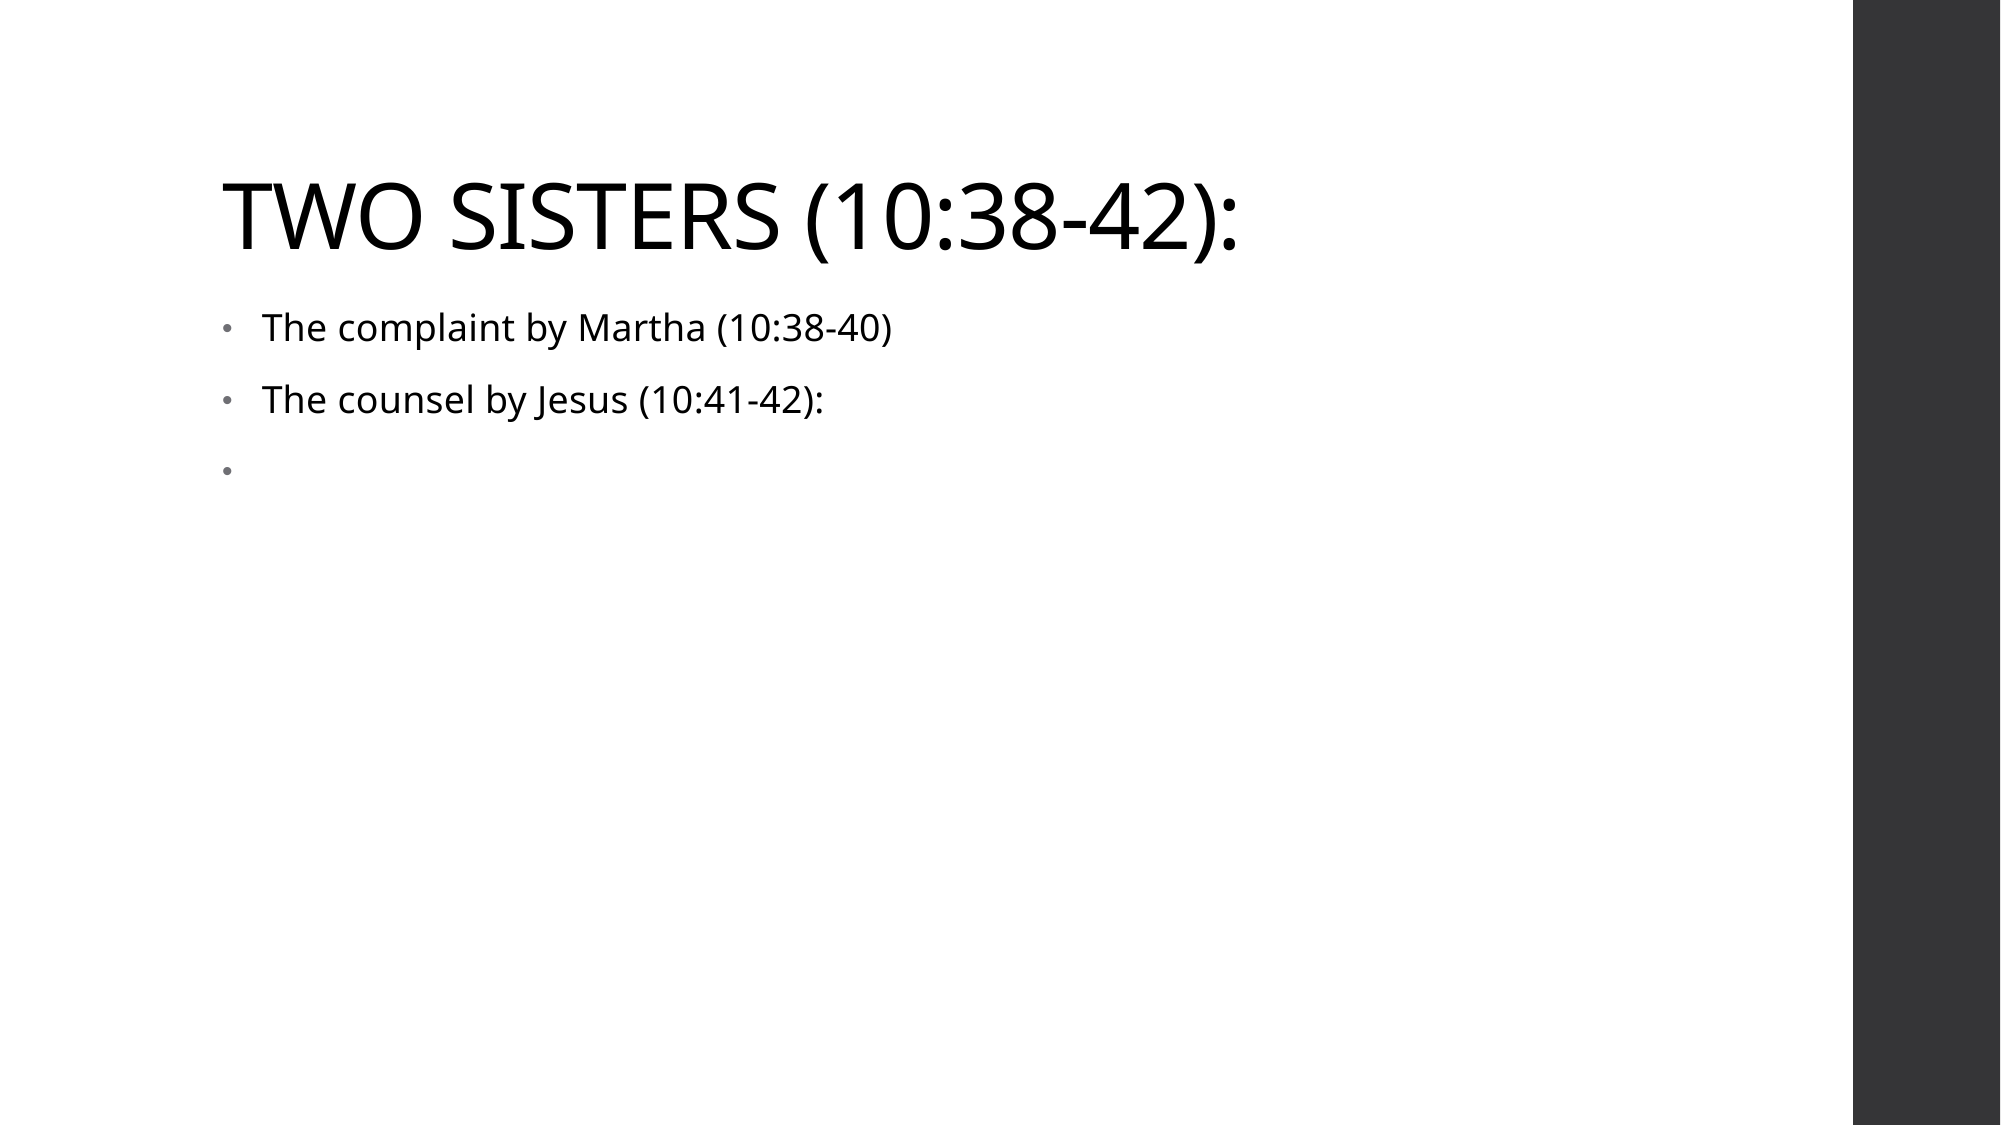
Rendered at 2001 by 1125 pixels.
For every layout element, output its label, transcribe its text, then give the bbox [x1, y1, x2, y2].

title TWO SISTERS (10:38-42): [206, 60, 1797, 278]
list The complaint by Martha (10:38-40) The counsel by Jesus (10:41-42): [206, 299, 1617, 1014]
